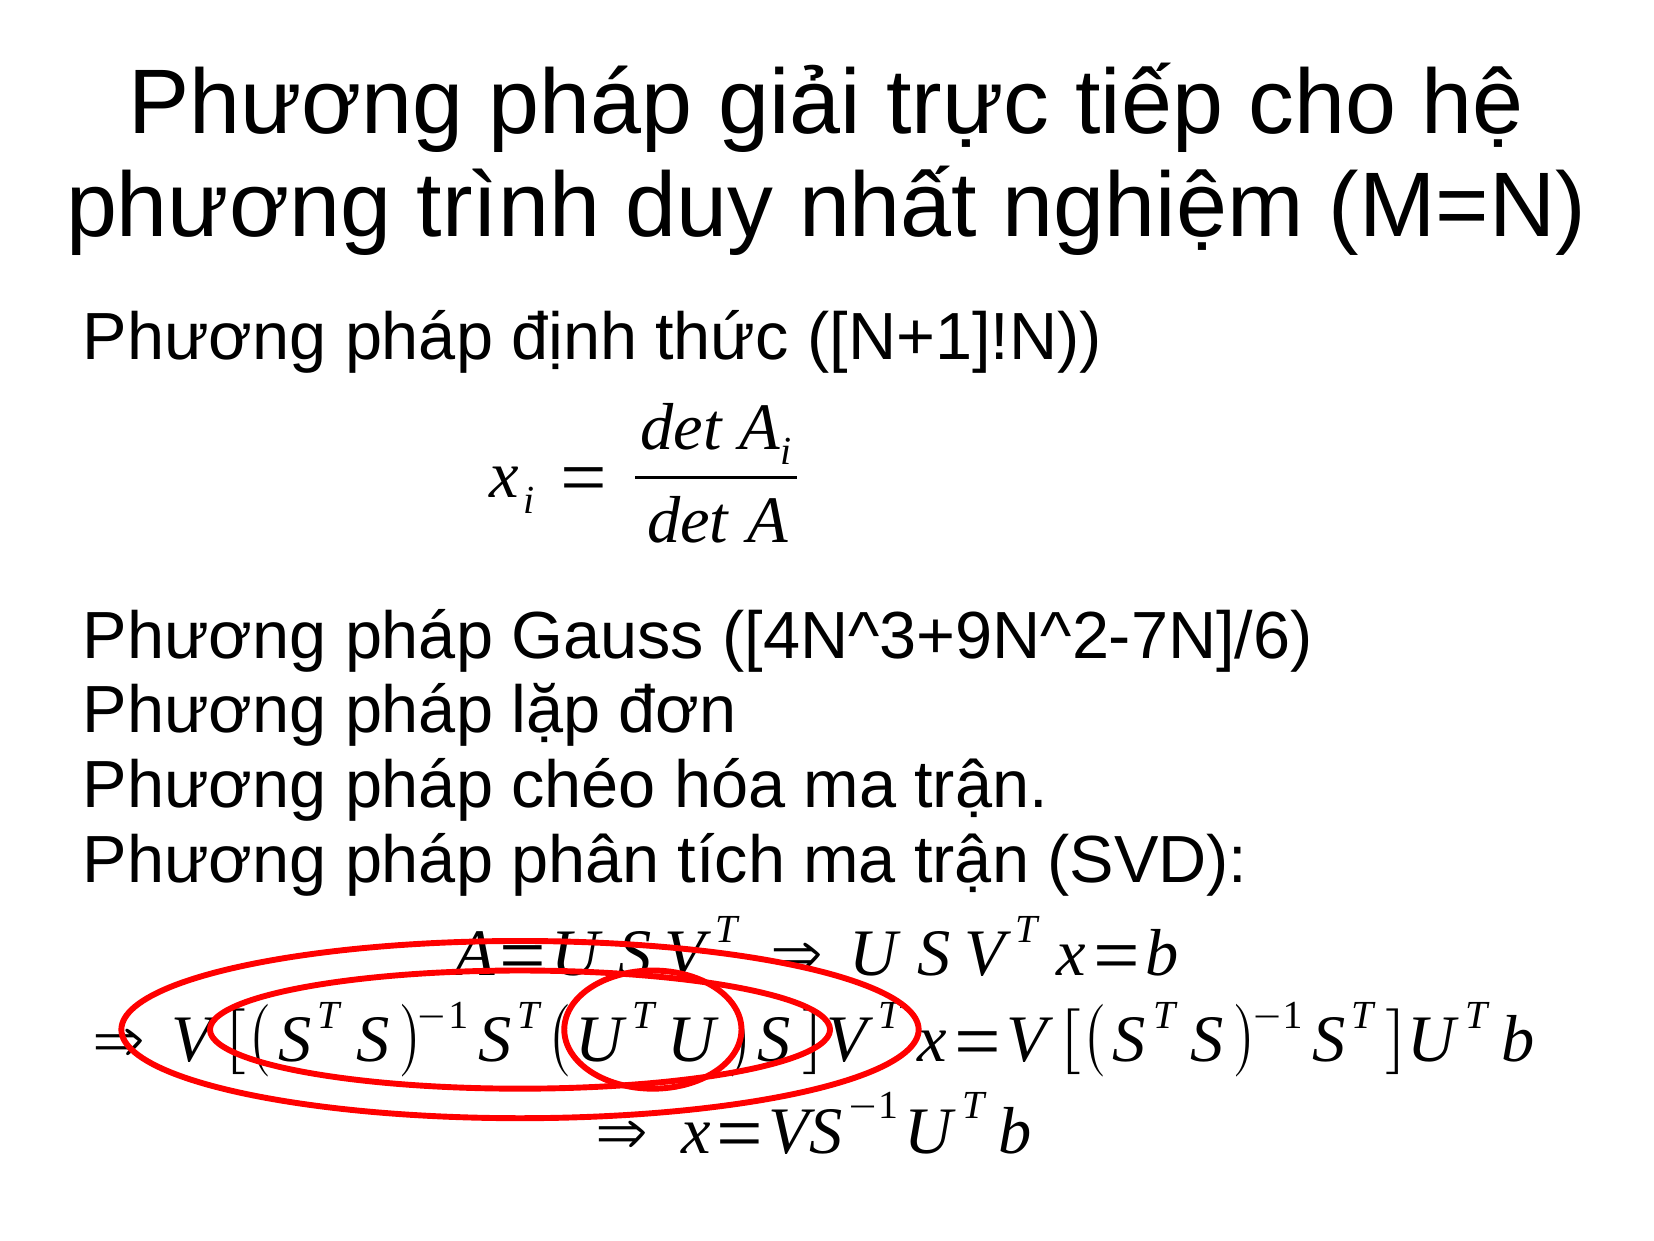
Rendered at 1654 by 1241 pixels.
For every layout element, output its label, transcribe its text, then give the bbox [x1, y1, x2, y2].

text_box [121, 940, 919, 1119]
chart [85, 906, 1543, 1168]
subtitle Phương pháp định thức ([N+1]!N)) Phương pháp Gauss ([4N^3+9N^2-7N]/6) Phương pháp lặp đơn Phương pháp chéo hóa ma trận. Phương pháp phân tích ma trận (SVD): [82, 297, 1571, 1123]
chart [478, 389, 807, 557]
title Phương pháp giải trực tiếp cho hệ phương trình duy nhất nghiệm (M=N) [29, 49, 1625, 257]
